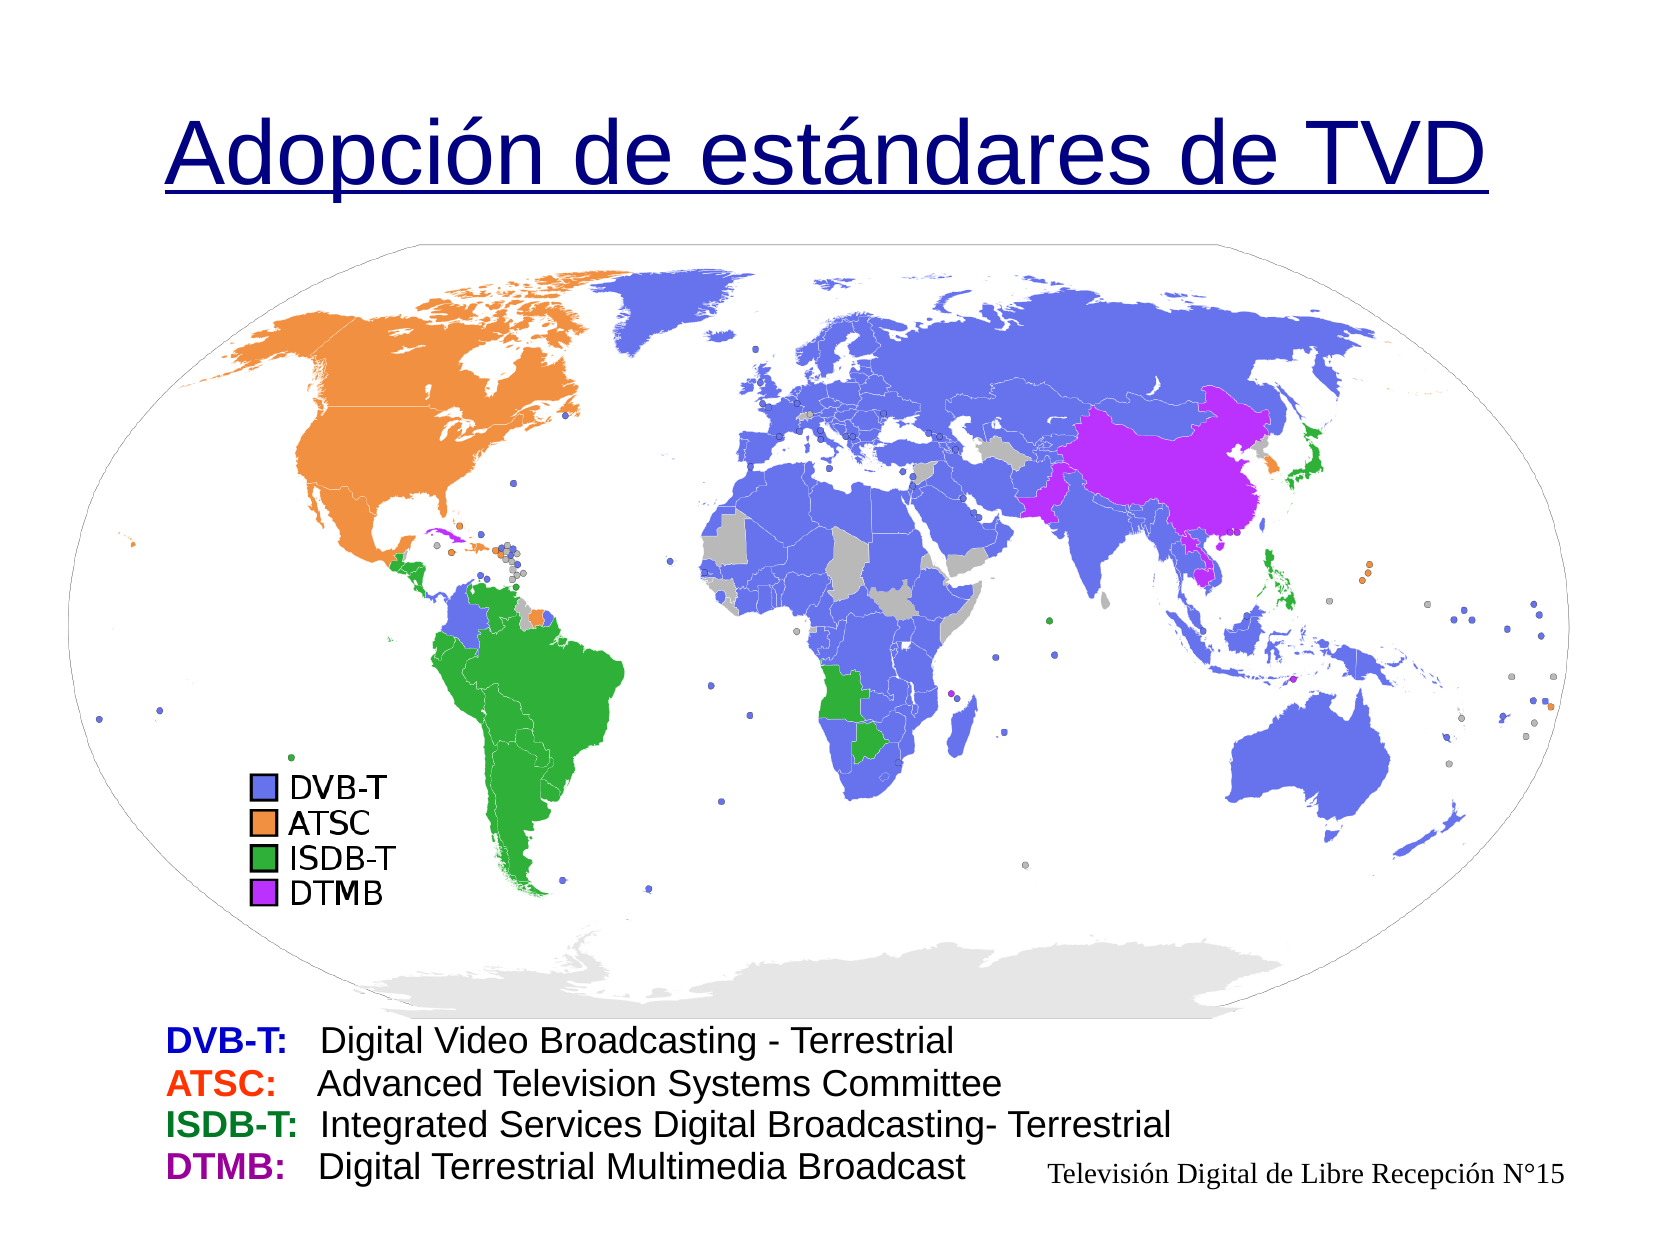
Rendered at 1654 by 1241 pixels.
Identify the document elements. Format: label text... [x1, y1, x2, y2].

picture [0, 222, 1654, 1062]
text_box DVB-T: Digital Video Broadcasting - Terrestrial ATSC: Advanced Television Systems Committee ISDB-T: Integrated Services Digital Broadcasting- Terrestrial DTMB: Digital Terrestrial Multimedia Broadcast [107, 1012, 1241, 1238]
title Adopción de estándares de TVD [82, 49, 1571, 222]
